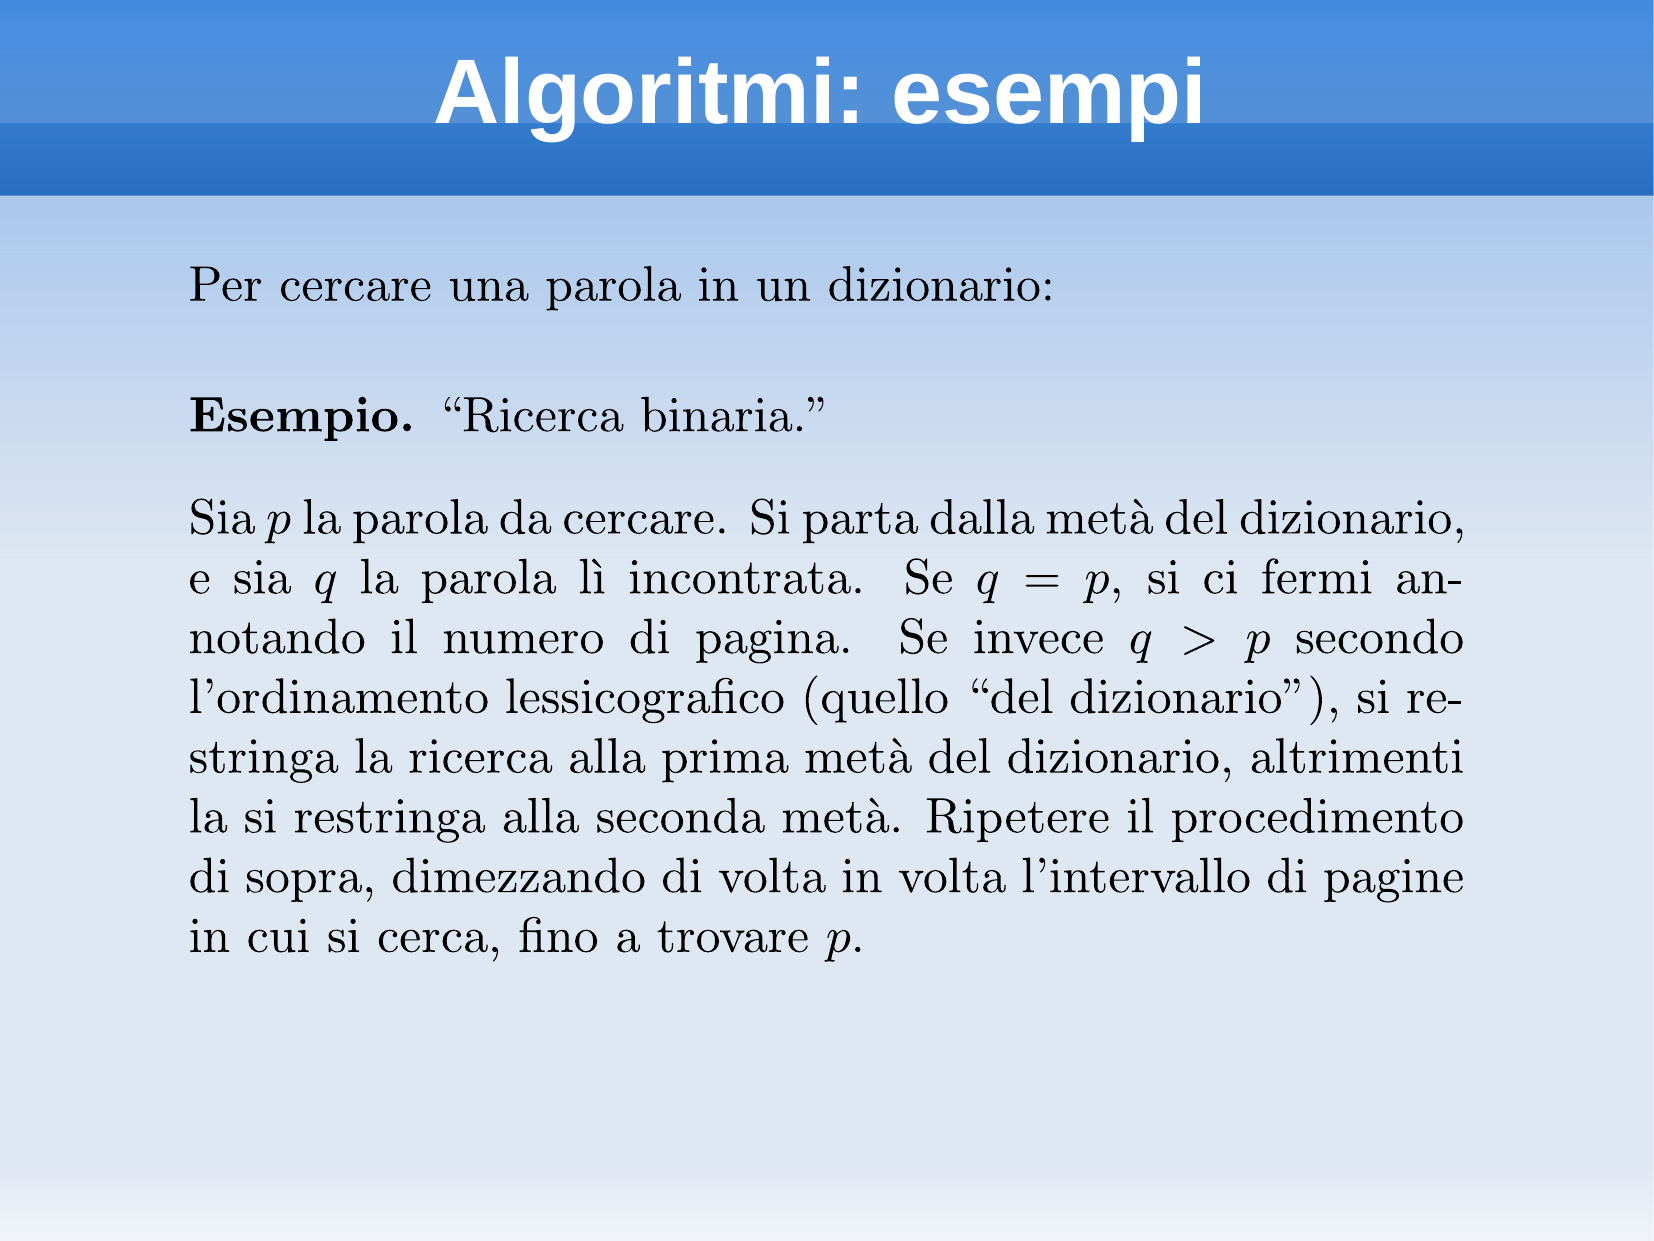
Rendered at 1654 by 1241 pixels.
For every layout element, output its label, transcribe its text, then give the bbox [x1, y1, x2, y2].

text_box [188, 266, 1467, 962]
title Algoritmi: esempi [76, 0, 1565, 196]
picture [0, 0, 1654, 1241]
